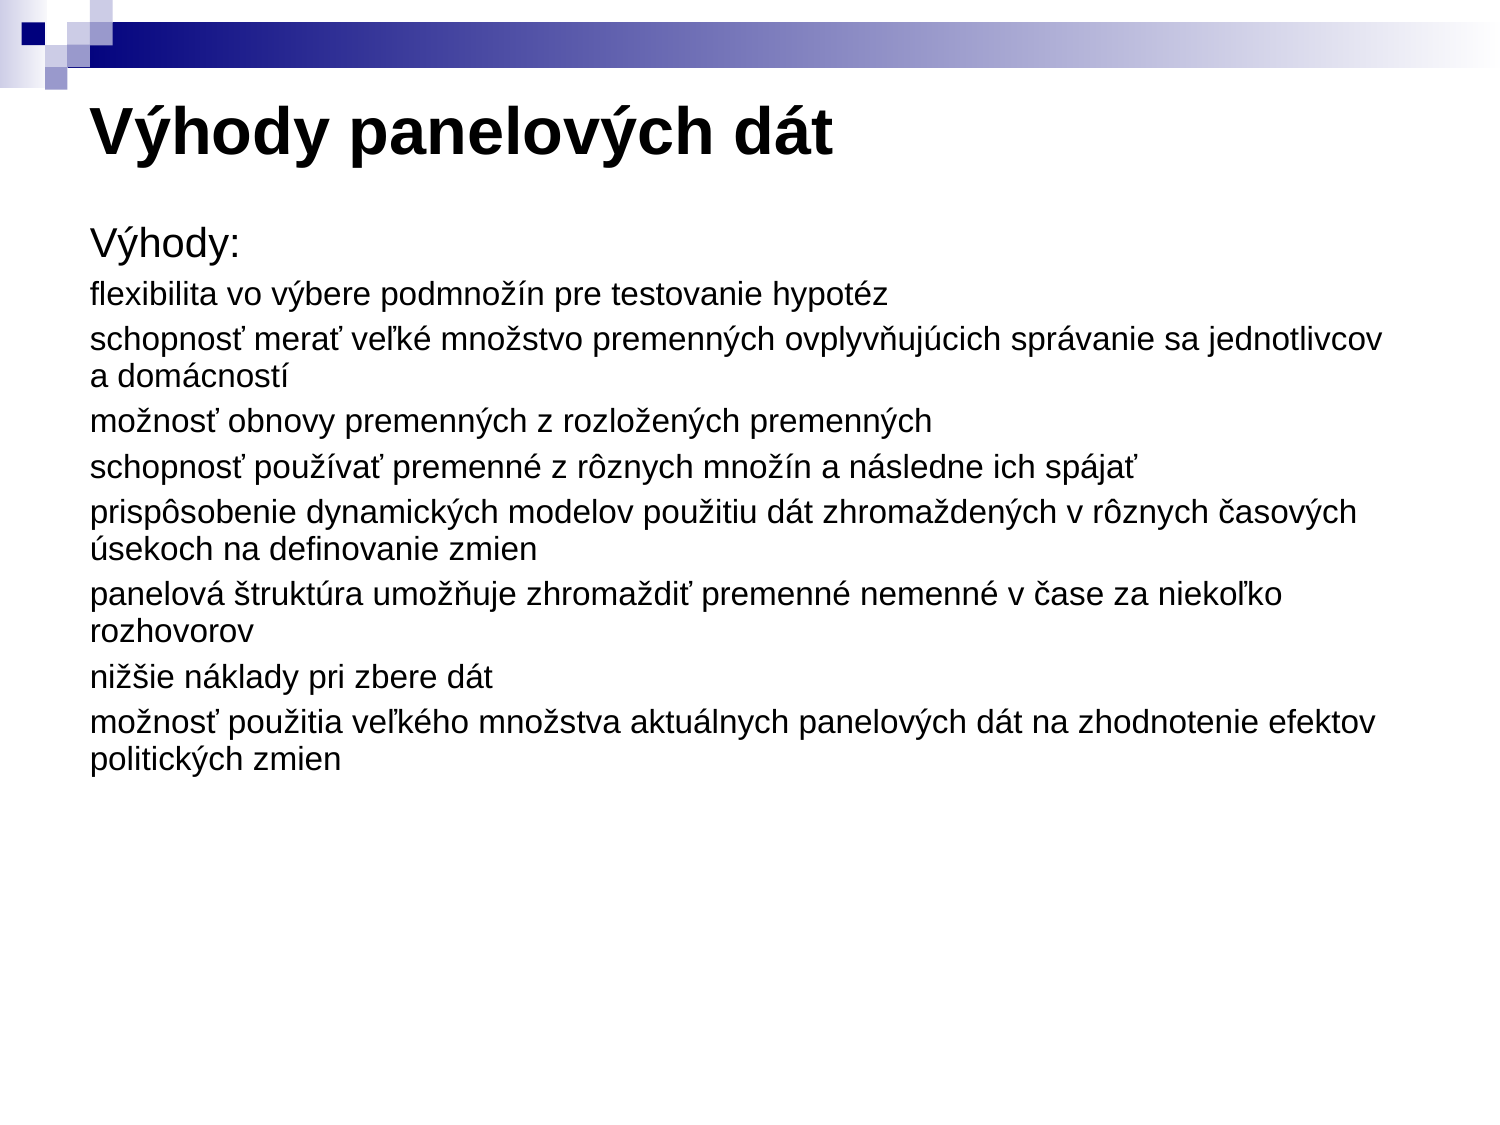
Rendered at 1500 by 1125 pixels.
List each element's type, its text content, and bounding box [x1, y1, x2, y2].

title Výhody panelových dát [75, 74, 1426, 212]
list Výhody: flexibilita vo výbere podmnožín pre testovanie hypotéz schopnosť merať veľké množstvo premenných ovplyvňujúcich správanie sa jednotlivcov a domácností možnosť obnovy premenných z rozložených premenných schopnosť používať premenné z rôznych množín a následne ich spájať prispôsobenie dynamických modelov použitiu dát zhromaždených v rôznych časových úsekoch na definovanie zmien panelová štruktúra umožňuje zhromaždiť premenné nemenné v čase za niekoľko rozhovorov nižšie náklady pri zbere dát možnosť použitia veľkého množstva aktuálnych panelových dát na zhodnotenie efektov politických zmien [75, 212, 1426, 963]
